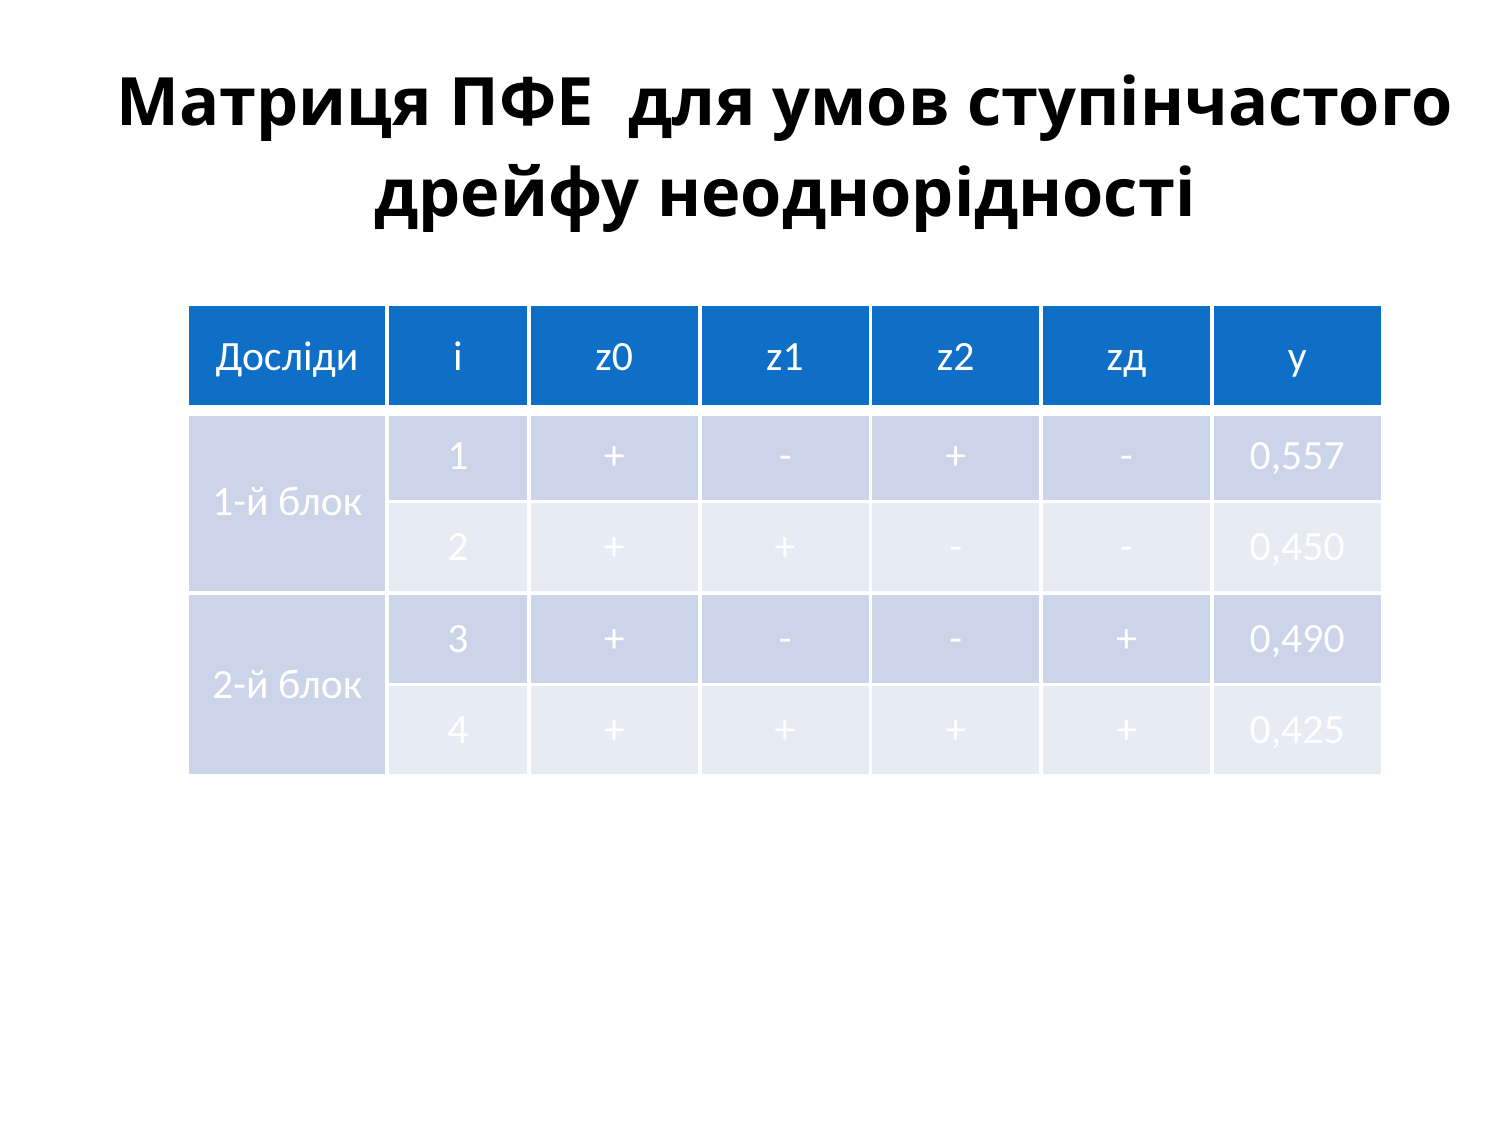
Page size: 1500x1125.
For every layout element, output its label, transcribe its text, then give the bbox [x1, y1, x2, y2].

table_cell + [1043, 686, 1210, 774]
table_cell + [872, 686, 1039, 774]
text_box Матриця ПФЕ для умов ступінчастого дрейфу неоднорідності [70, 46, 1500, 244]
table_cell 3 [389, 595, 527, 683]
table_cell + [872, 416, 1039, 500]
table_cell 0,425 [1214, 686, 1381, 774]
table_cell 2-й блок [189, 595, 385, 774]
table_cell + [531, 416, 698, 500]
table_cell 0,490 [1214, 595, 1381, 683]
table_cell - [872, 595, 1039, 683]
table_cell + [702, 686, 869, 774]
table_cell 2 [389, 503, 527, 591]
table_cell + [531, 686, 698, 774]
table_cell - [1043, 416, 1210, 500]
table_cell - [1043, 503, 1210, 591]
table_header z1 [702, 306, 869, 405]
table_cell 0,557 [1214, 416, 1381, 500]
table_cell - [702, 416, 869, 500]
table_cell + [531, 595, 698, 683]
table_header zд [1043, 306, 1210, 405]
table_header і [389, 306, 527, 405]
table_cell 0,450 [1214, 503, 1381, 591]
table_cell 1 [389, 416, 527, 500]
table_cell - [872, 503, 1039, 591]
table_header z0 [531, 306, 698, 405]
table_cell 4 [389, 686, 527, 774]
table_header z2 [872, 306, 1039, 405]
table_cell + [1043, 595, 1210, 683]
table_cell + [702, 503, 869, 591]
table_cell - [702, 595, 869, 683]
table_cell + [531, 503, 698, 591]
table_header y [1214, 306, 1381, 405]
table_header Досліди [189, 306, 385, 405]
table_cell 1-й блок [189, 416, 385, 591]
